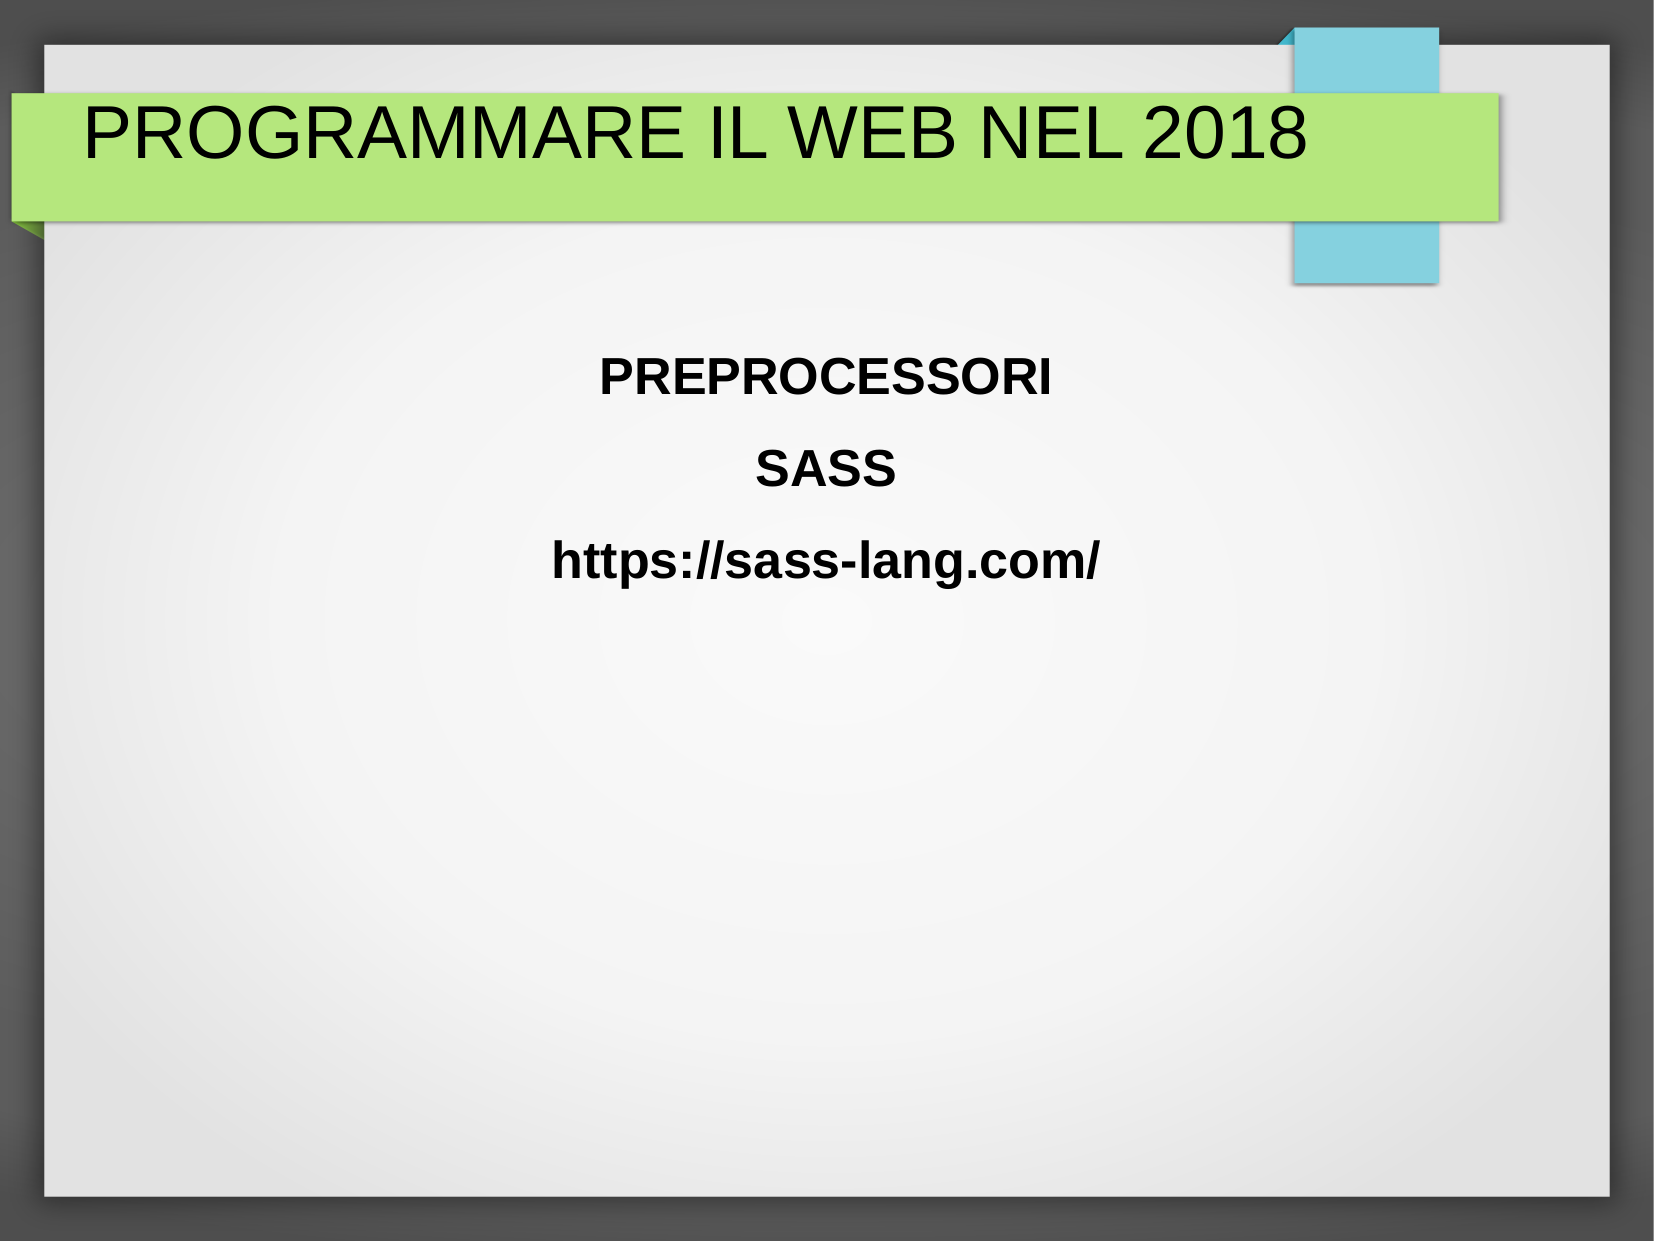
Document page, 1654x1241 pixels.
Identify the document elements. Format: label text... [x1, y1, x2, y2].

subtitle PREPROCESSORI SASS https://sass-lang.com/ [82, 250, 1571, 1015]
title PROGRAMMARE IL WEB NEL 2018 [82, 44, 1489, 213]
picture [0, 0, 1654, 1241]
